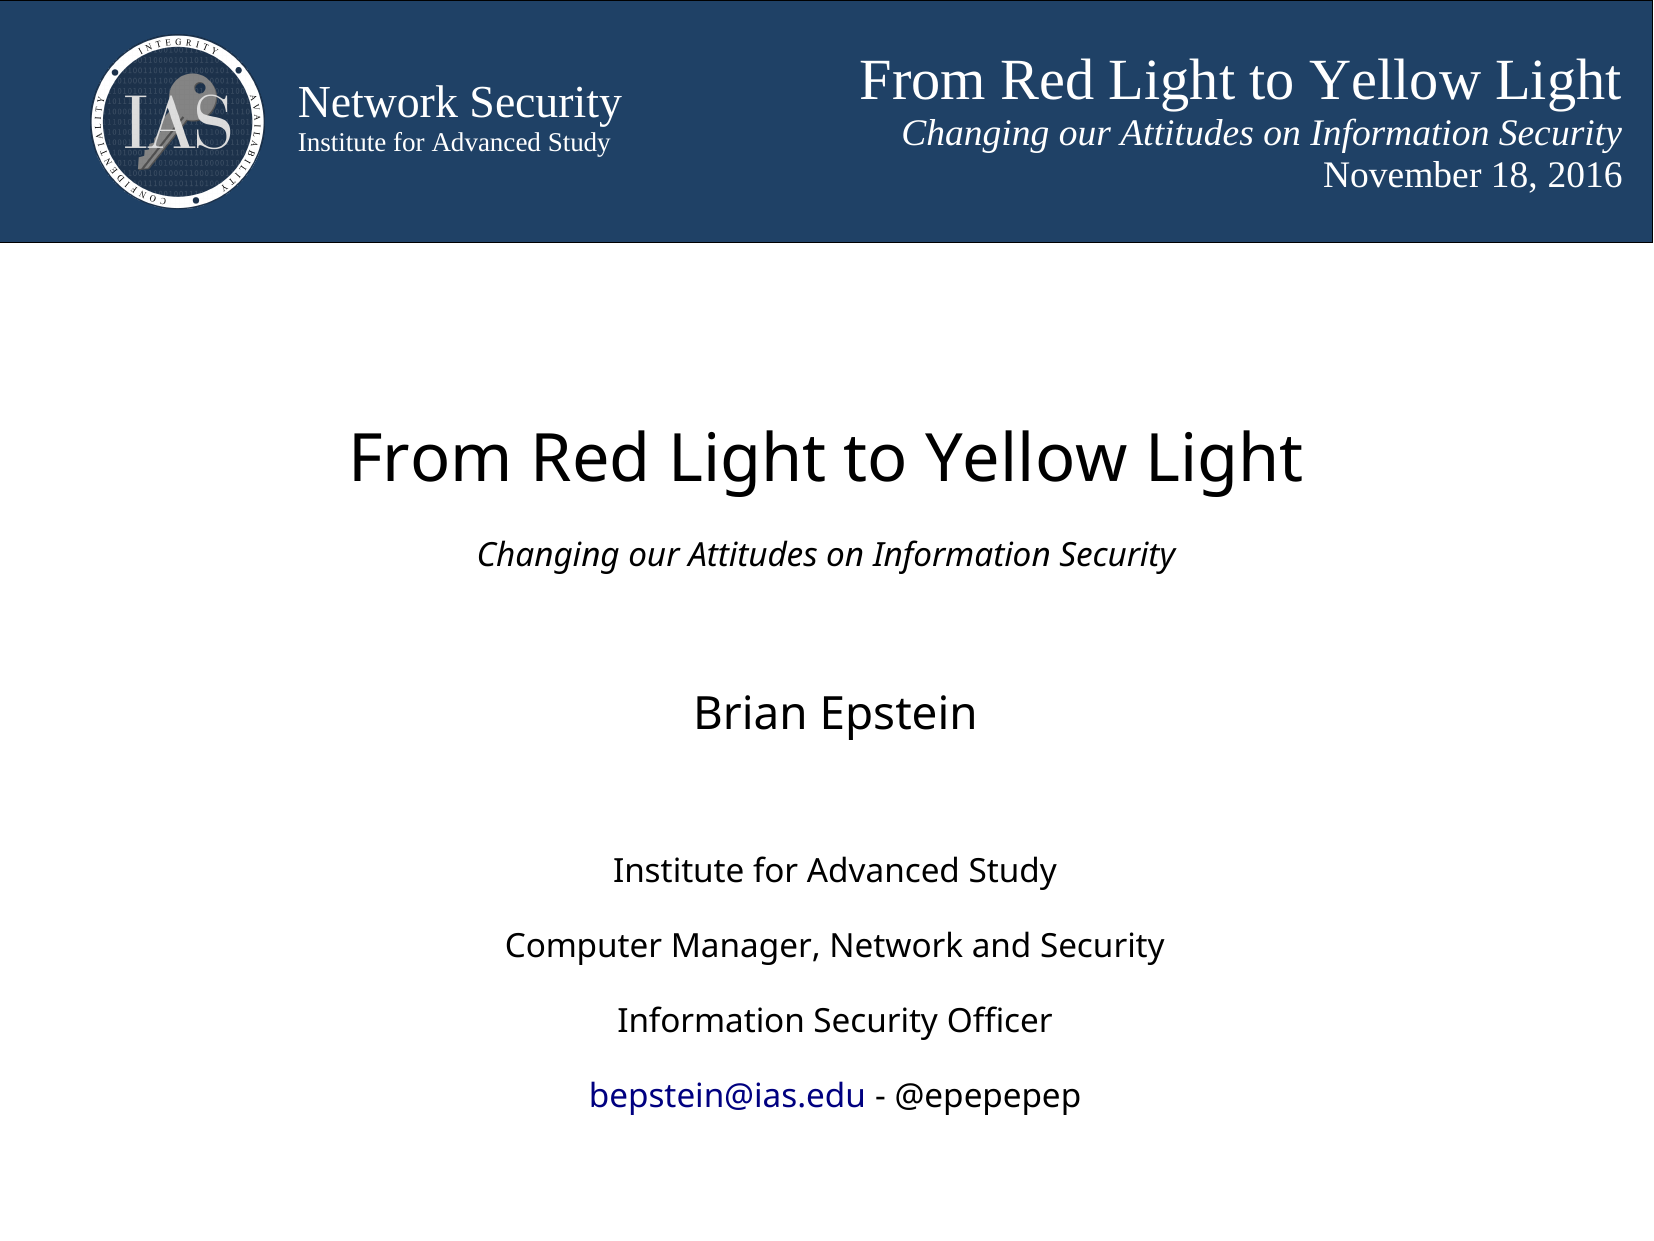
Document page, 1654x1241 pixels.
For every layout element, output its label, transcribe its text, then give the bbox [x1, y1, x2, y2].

picture [72, 16, 283, 228]
list From Red Light to Yellow Light Changing our Attitudes on Information Security Brian Epstein Institute for Advanced Study Computer Manager, Network and Security Information Security Officer bepstein@ias.edu - @epepepep [82, 290, 1571, 1088]
